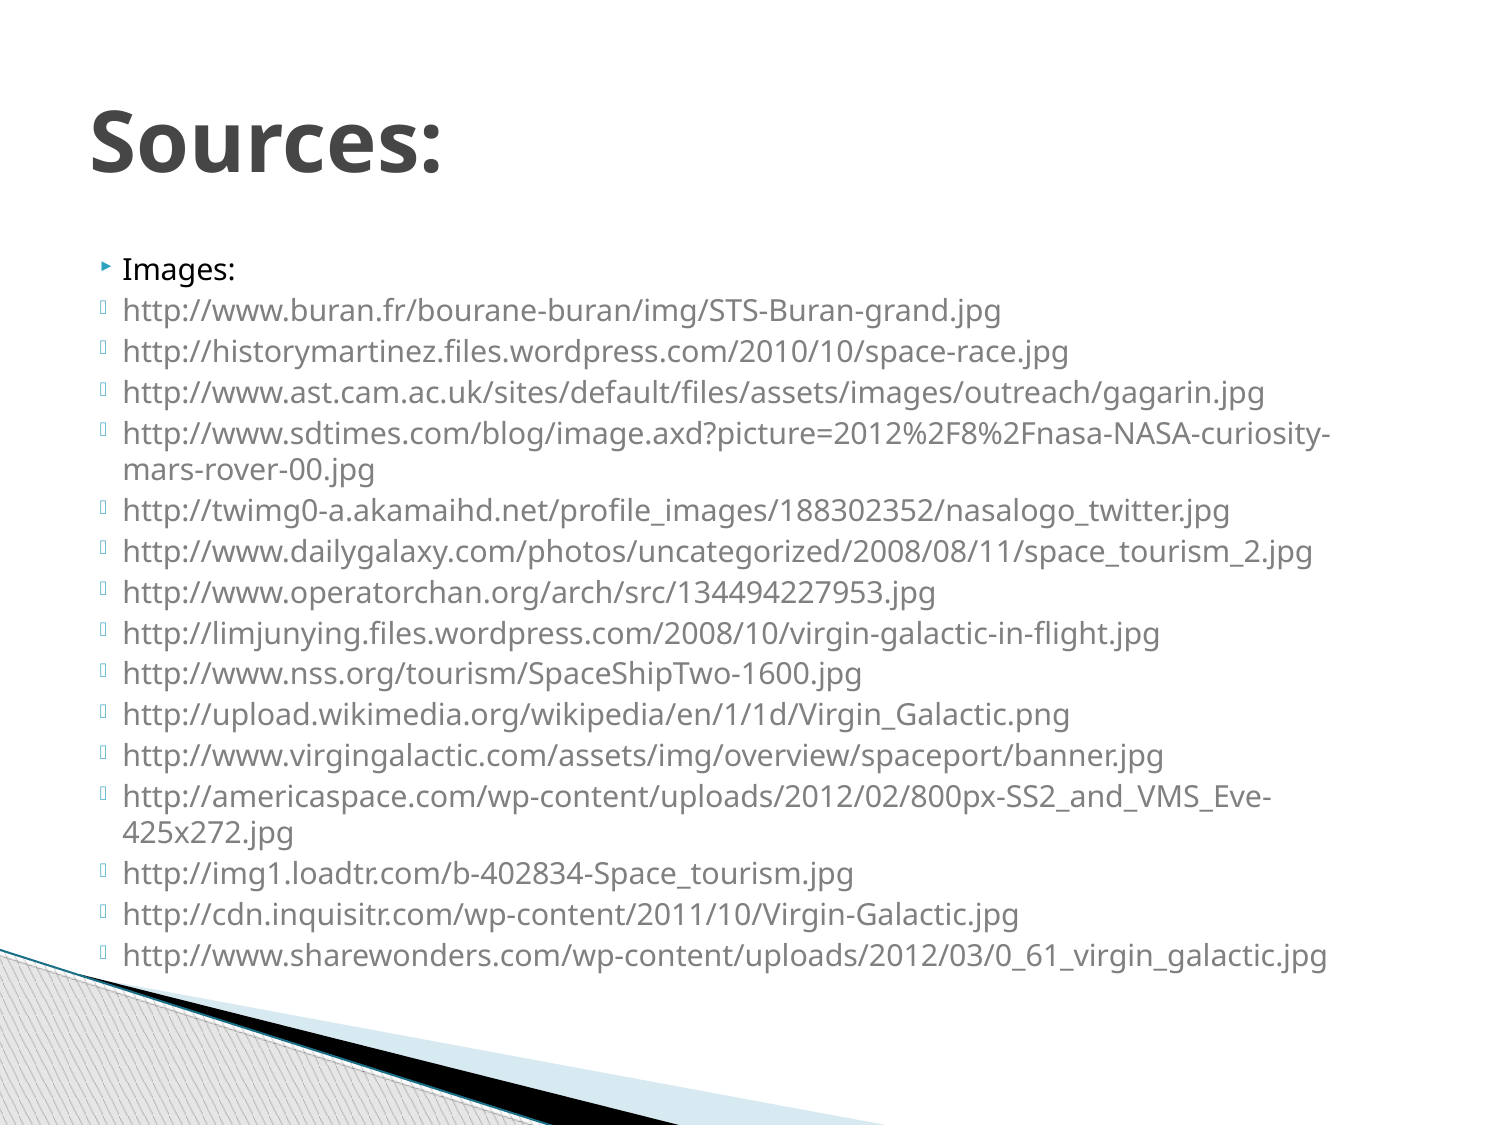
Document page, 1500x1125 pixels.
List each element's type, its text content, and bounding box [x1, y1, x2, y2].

list Images: http://www.buran.fr/bourane-buran/img/STS-Buran-grand.jpg http://historymartinez.files.wordpress.com/2010/10/space-race.jpg http://www.ast.cam.ac.uk/sites/default/files/assets/images/outreach/gagarin.jpg http://www.sdtimes.com/blog/image.axd?picture=2012%2F8%2Fnasa-NASA-curiosity-mars-rover-00.jpg http://twimg0-a.akamaihd.net/profile_images/188302352/nasalogo_twitter.jpg http://www.dailygalaxy.com/photos/uncategorized/2008/08/11/space_tourism_2.jpg http://www.operatorchan.org/arch/src/134494227953.jpg http://limjunying.files.wordpress.com/2008/10/virgin-galactic-in-flight.jpg http://www.nss.org/tourism/SpaceShipTwo-1600.jpg http://upload.wikimedia.org/wikipedia/en/1/1d/Virgin_Galactic.png http://www.virgingalactic.com/assets/img/overview/spaceport/banner.jpg http://americaspace.com/wp-content/uploads/2012/02/800px-SS2_and_VMS_Eve-425x272.jpg http://img1.loadtr.com/b-402834-Space_tourism.jpg http://cdn.inquisitr.com/wp-content/2011/10/Virgin-Galactic.jpg http://www.sharewonders.com/wp-content/uploads/2012/03/0_61_virgin_galactic.jpg [75, 242, 1425, 986]
title Sources: [75, 45, 1425, 233]
